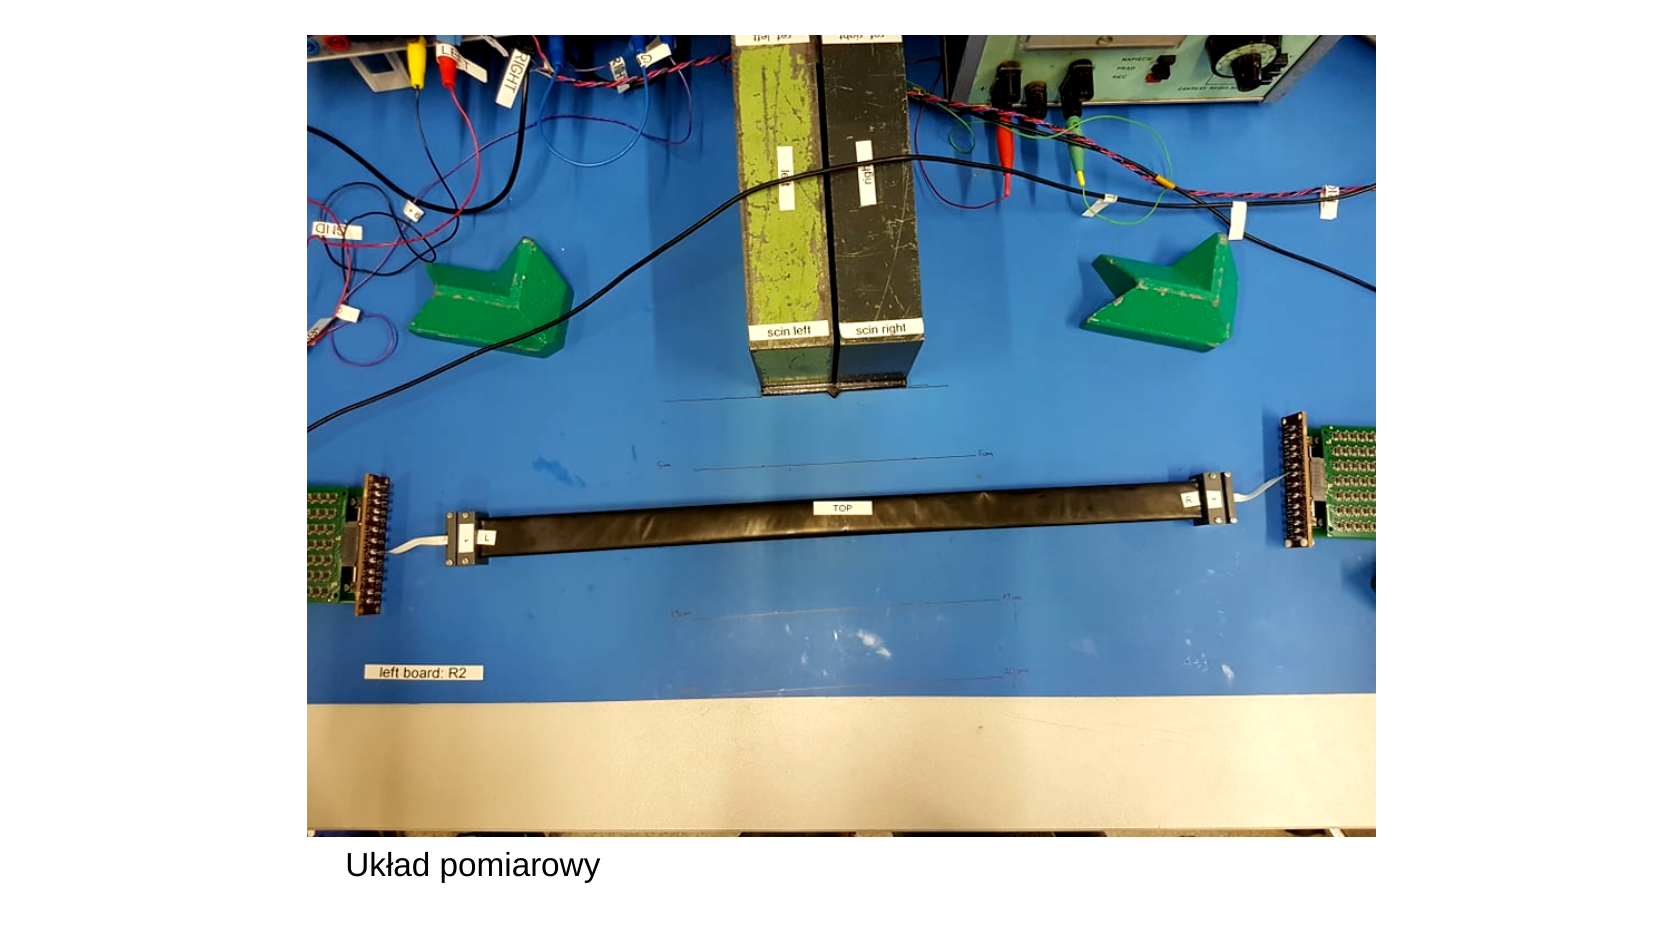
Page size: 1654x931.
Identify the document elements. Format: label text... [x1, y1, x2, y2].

picture [307, 35, 1376, 837]
text_box Układ pomiarowy [330, 838, 648, 896]
